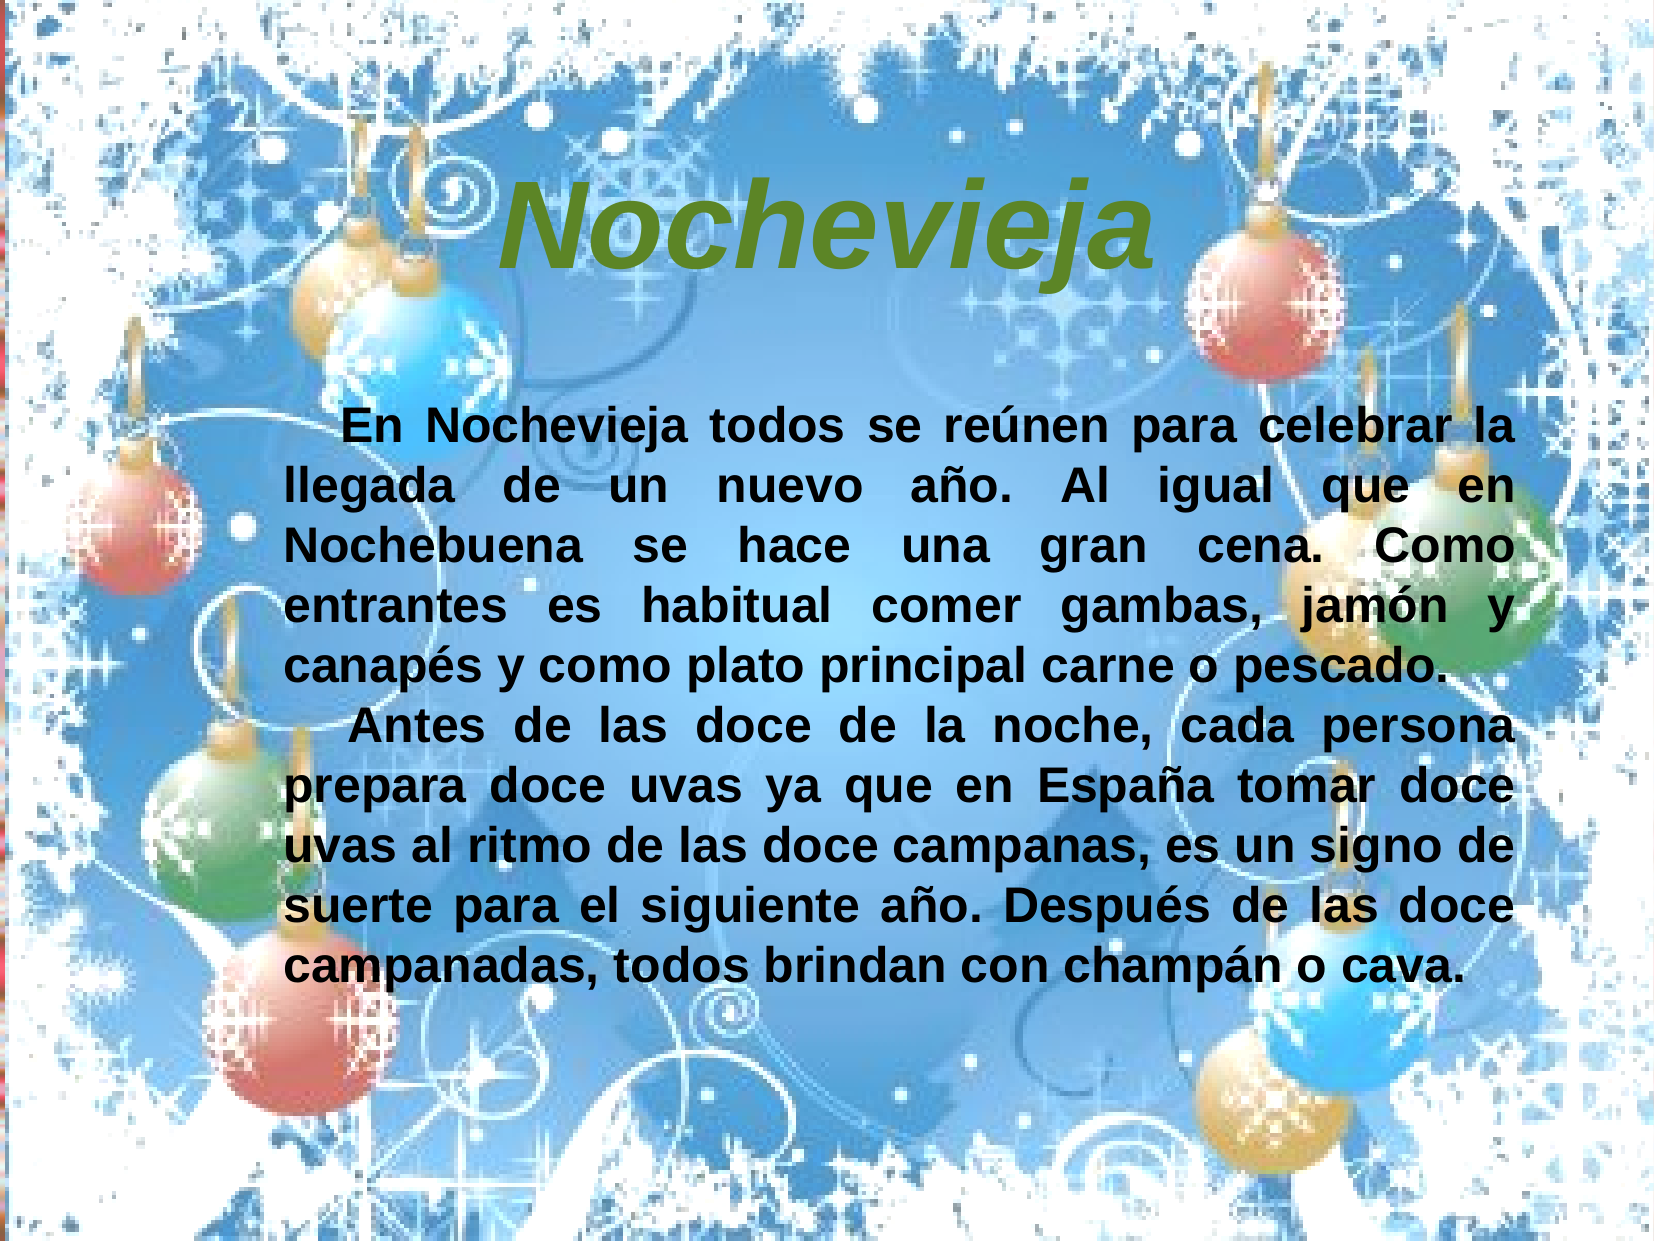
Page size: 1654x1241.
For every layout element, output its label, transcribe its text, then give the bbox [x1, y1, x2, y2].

list En Nochevieja todos se reúnen para celebrar la llegada de un nuevo año. Al igual que en Nochebuena se hace una gran cena. Como entrantes es habitual comer gambas, jamón y canapés y como plato principal carne o pescado. Antes de las doce de la noche, cada persona prepara doce uvas ya que en España tomar doce uvas al ritmo de las doce campanas, es un signo de suerte para el siguiente año. Después de las doce campanadas, todos brindan con champán o cava. [118, 392, 1517, 1215]
title Nochevieja [121, 114, 1534, 322]
picture [5, 0, 1654, 1241]
